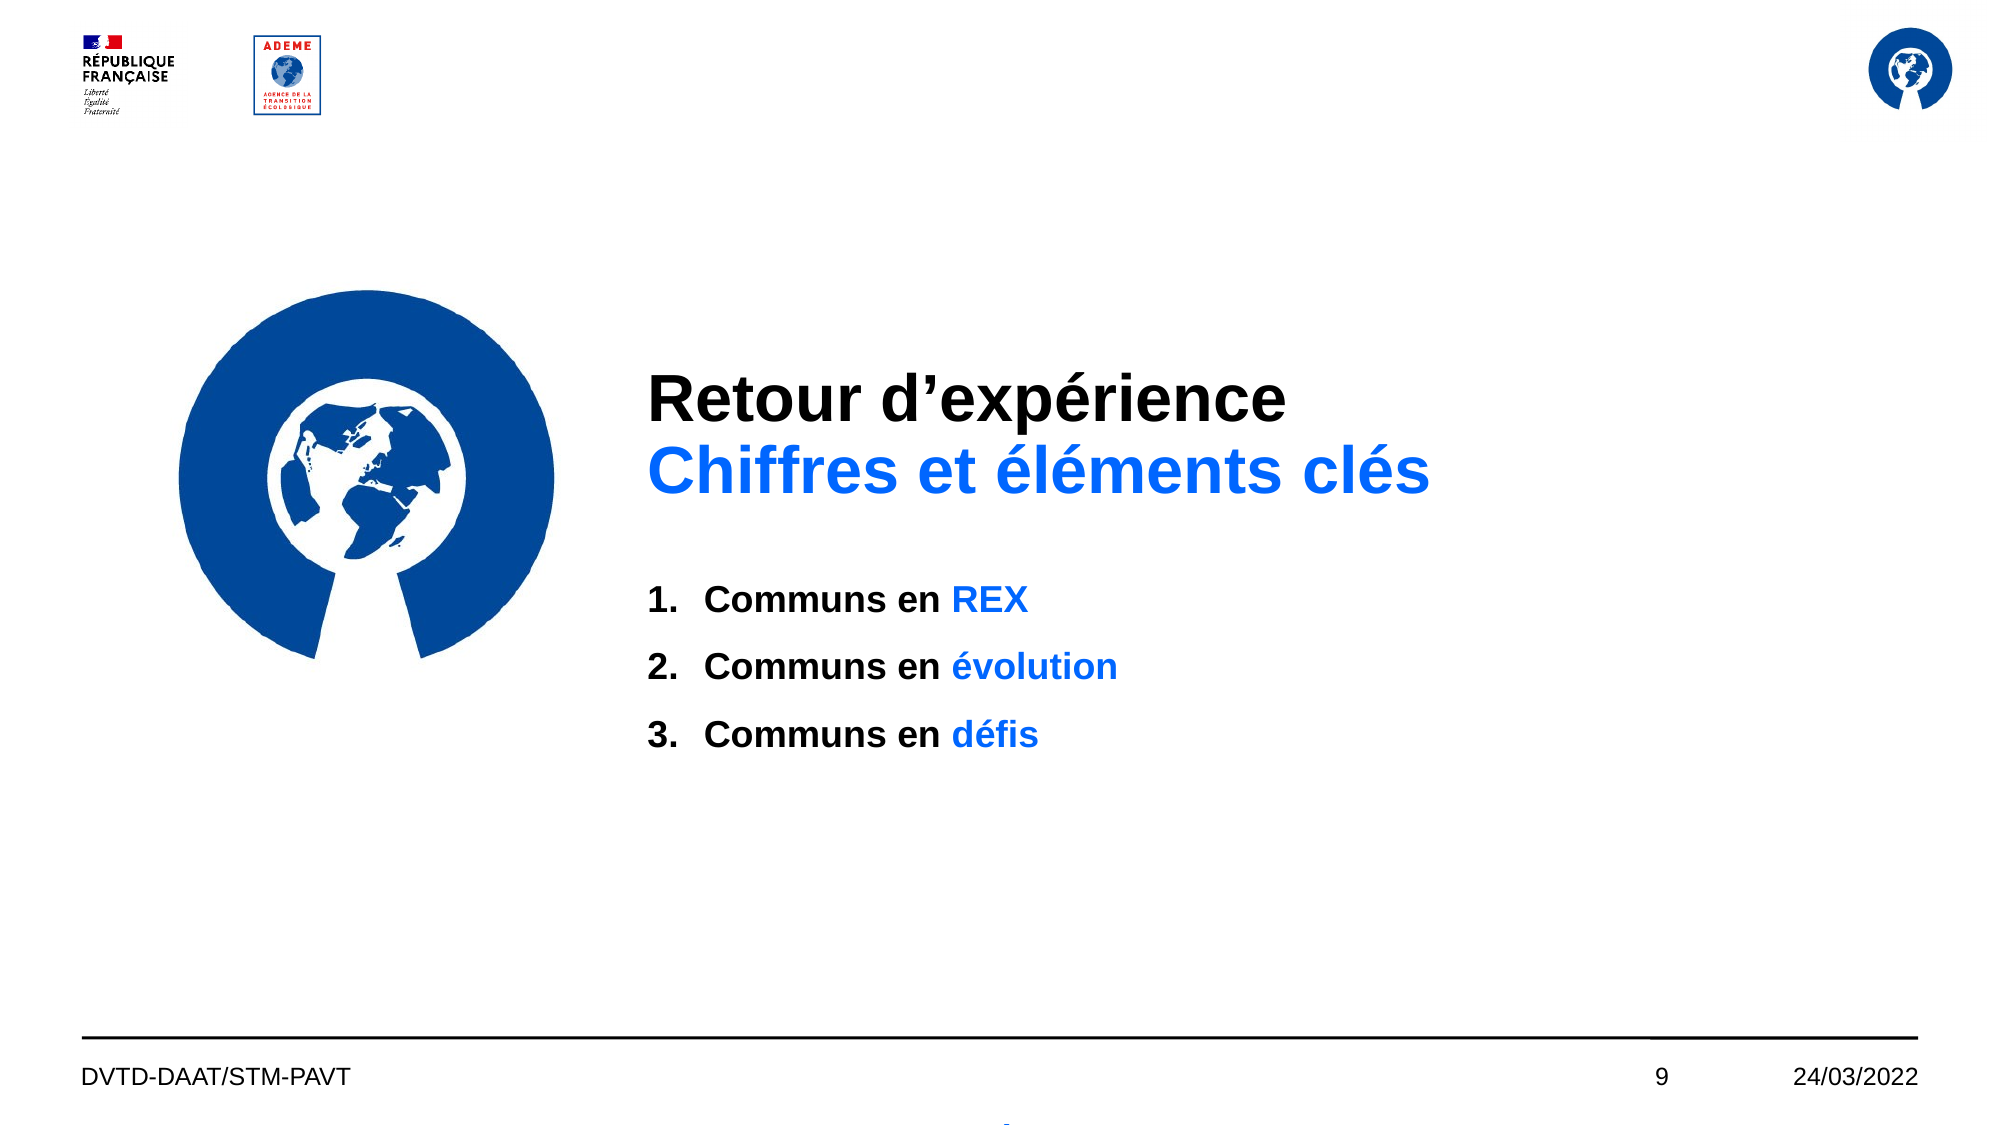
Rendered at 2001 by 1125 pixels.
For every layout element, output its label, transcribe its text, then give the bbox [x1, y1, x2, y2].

text_box Communs en REX Communs en évolution Communs en défis Communs en coûts Communs en communautés Communs en capitalisations [632, 544, 1806, 1125]
picture [244, 26, 330, 124]
picture [69, 21, 188, 128]
picture [163, 280, 577, 678]
picture [1840, 0, 1987, 142]
title Retour d’expérience Chiffres et éléments clés [632, 298, 2000, 516]
slide_number 24/03/2022 [1806, 1045, 1935, 1105]
footer DVTD-DAAT/STM-PAVT [65, 1045, 632, 1105]
